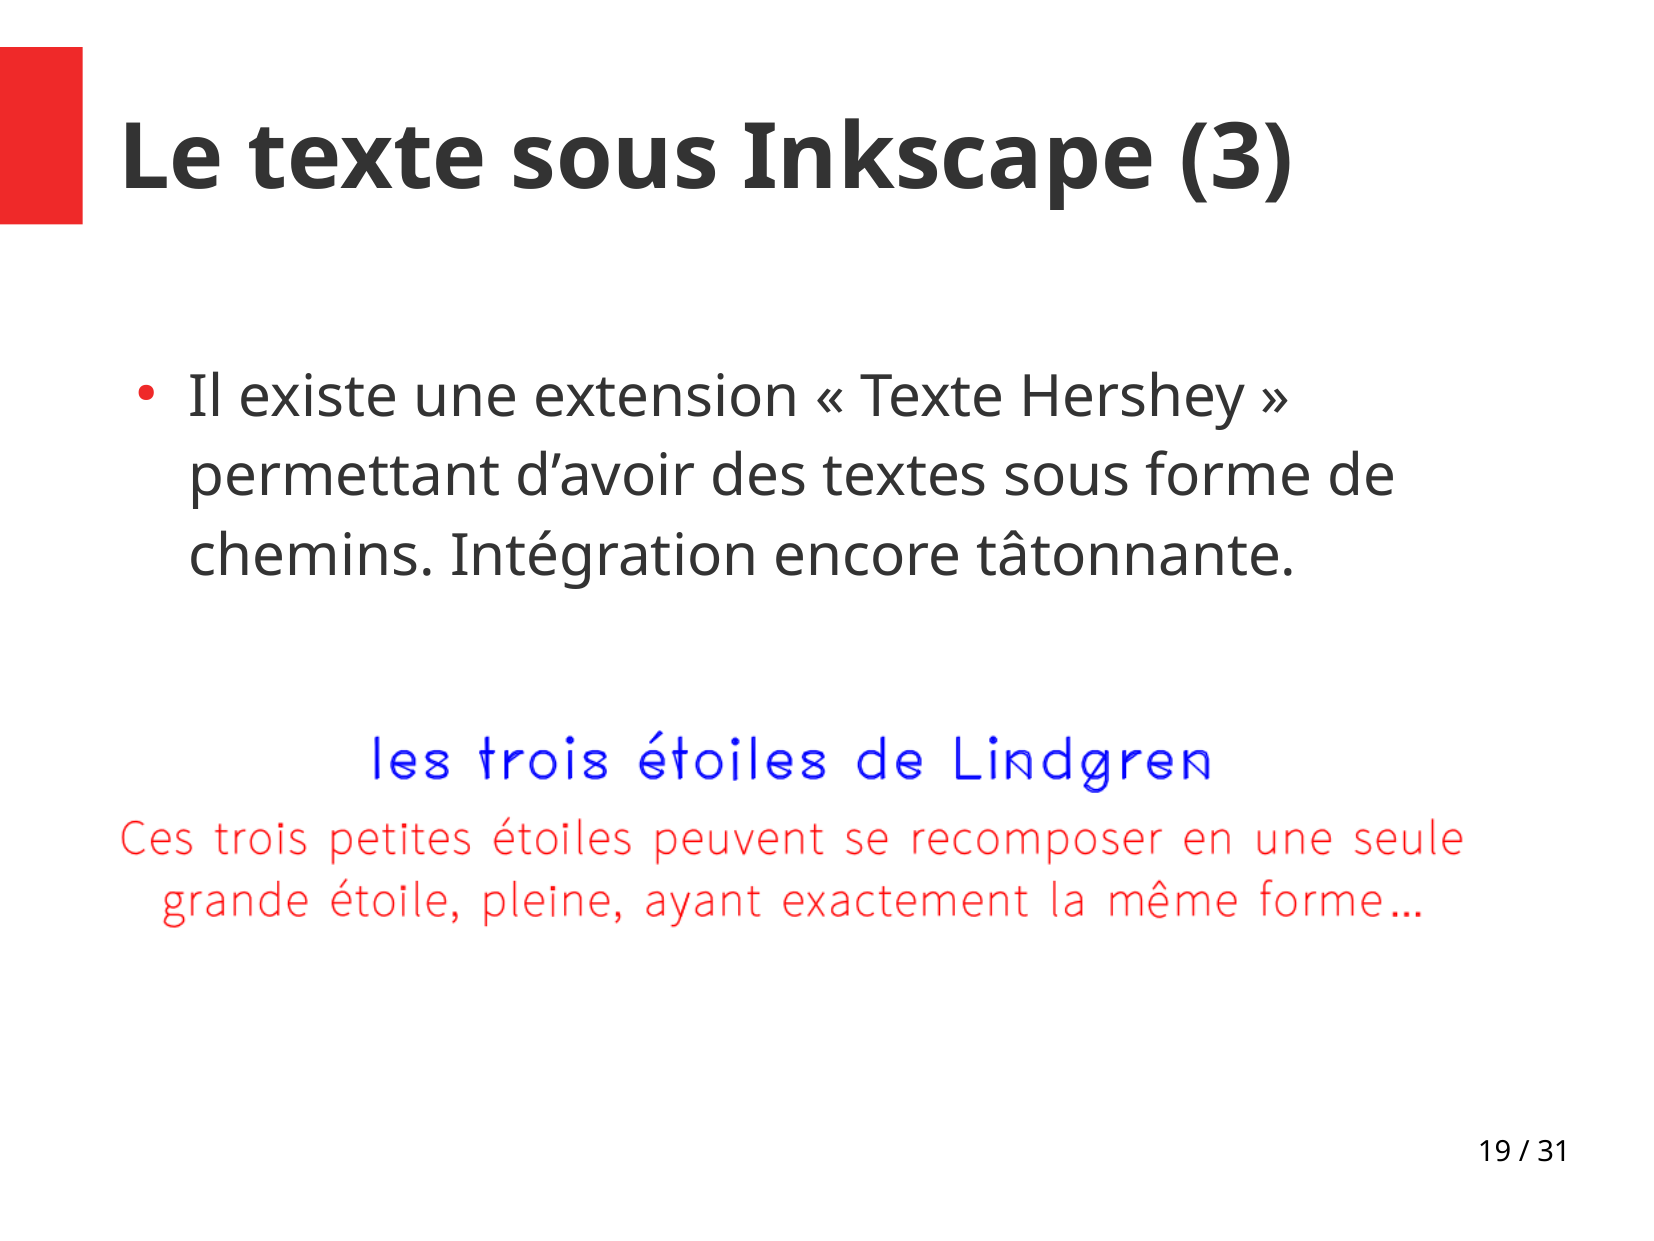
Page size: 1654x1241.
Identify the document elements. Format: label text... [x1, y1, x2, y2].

list Il existe une extension « Texte Hershey » permettant d’avoir des textes sous forme de chemins. Intégration encore tâtonnante. [118, 354, 1536, 1074]
title Le texte sous Inkscape (3) [118, 49, 1571, 257]
picture [94, 725, 1501, 945]
